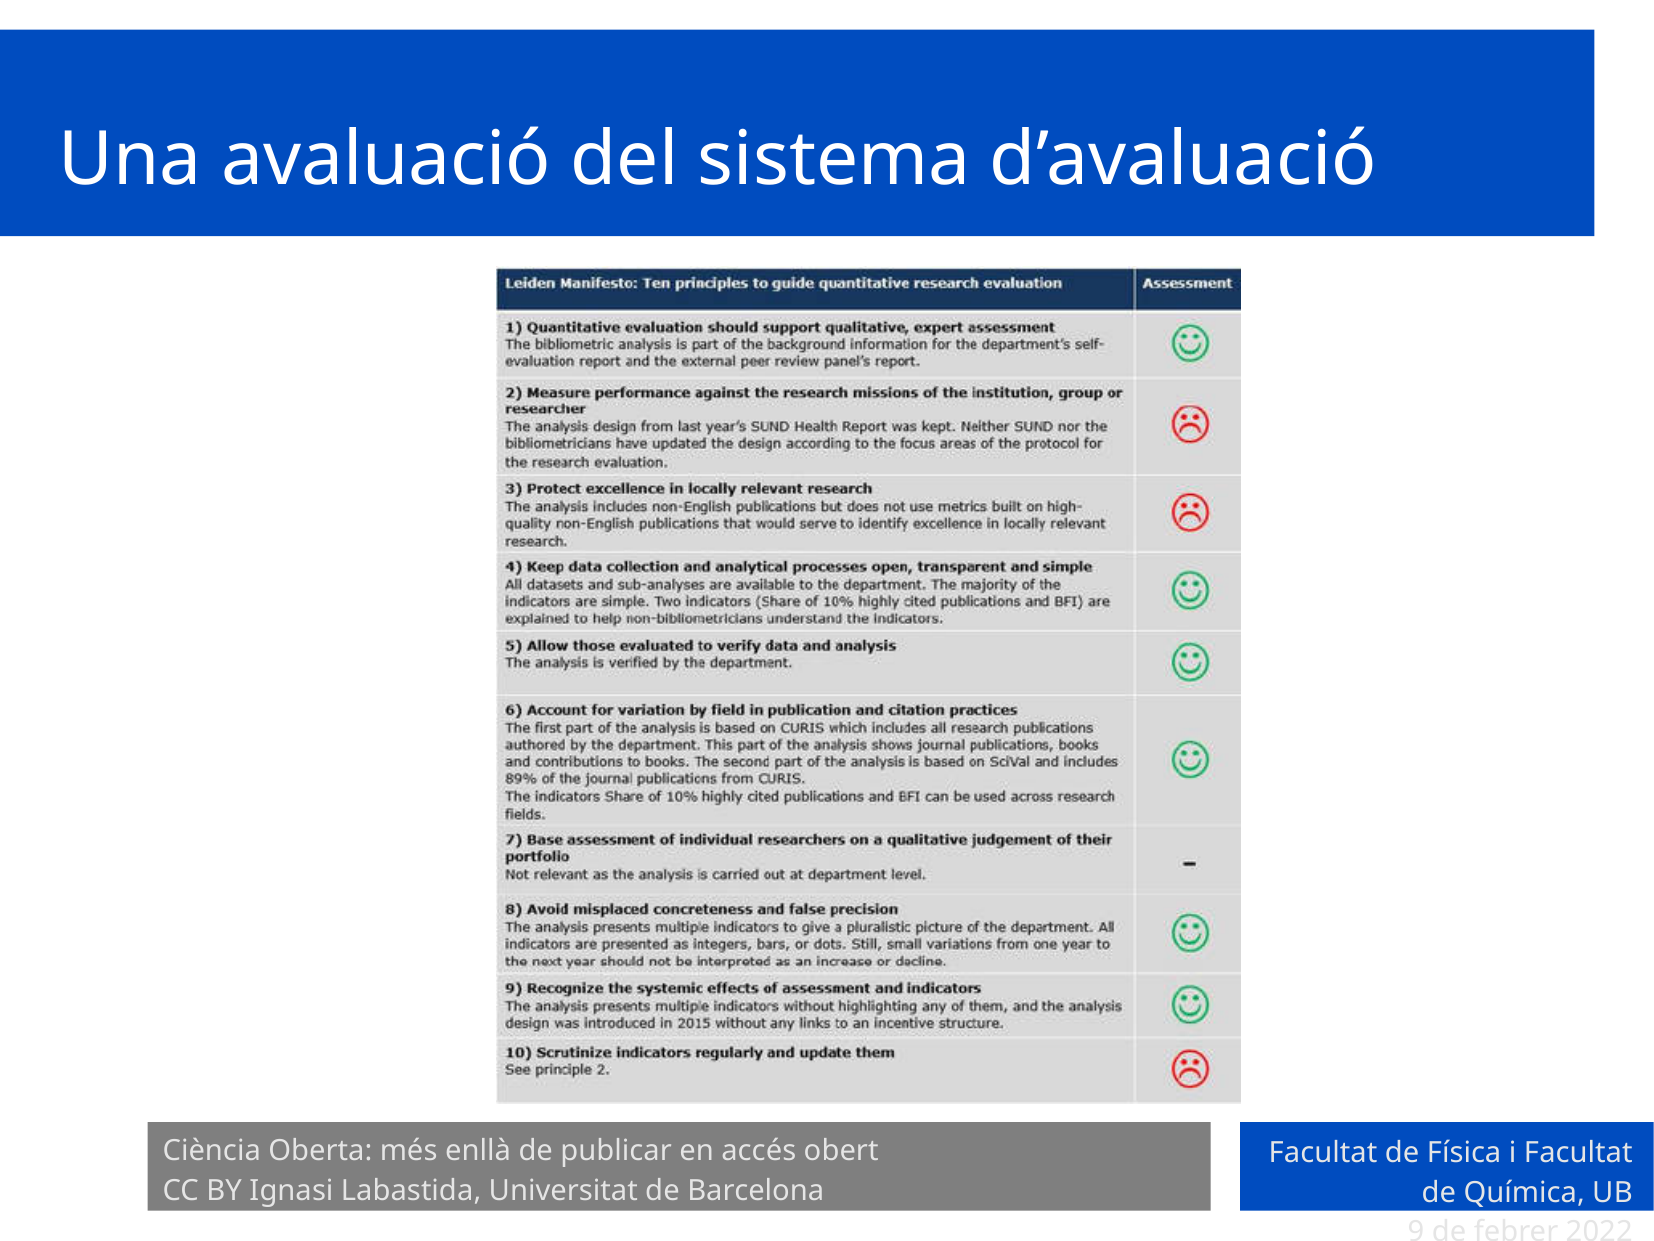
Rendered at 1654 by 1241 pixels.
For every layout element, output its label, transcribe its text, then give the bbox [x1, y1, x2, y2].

picture [496, 266, 1241, 1104]
title Una avaluació del sistema d’avaluació [59, 59, 1595, 207]
